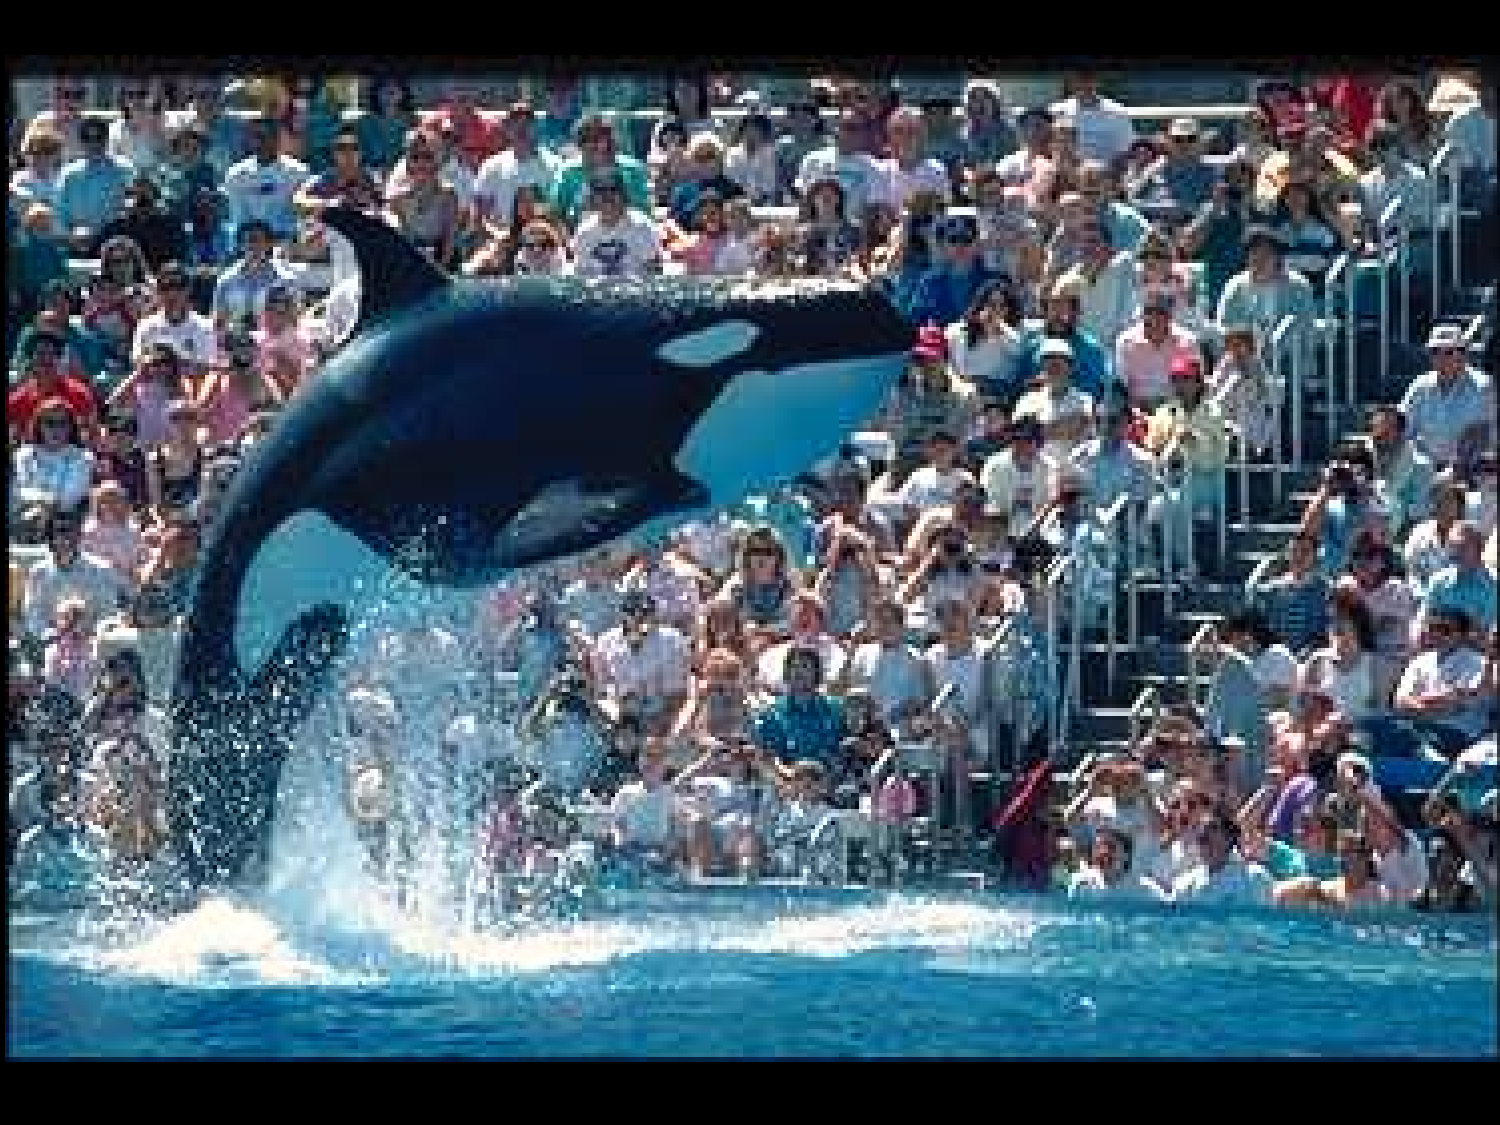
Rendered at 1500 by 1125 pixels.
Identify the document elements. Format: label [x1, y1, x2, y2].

picture [5, 55, 1500, 1062]
